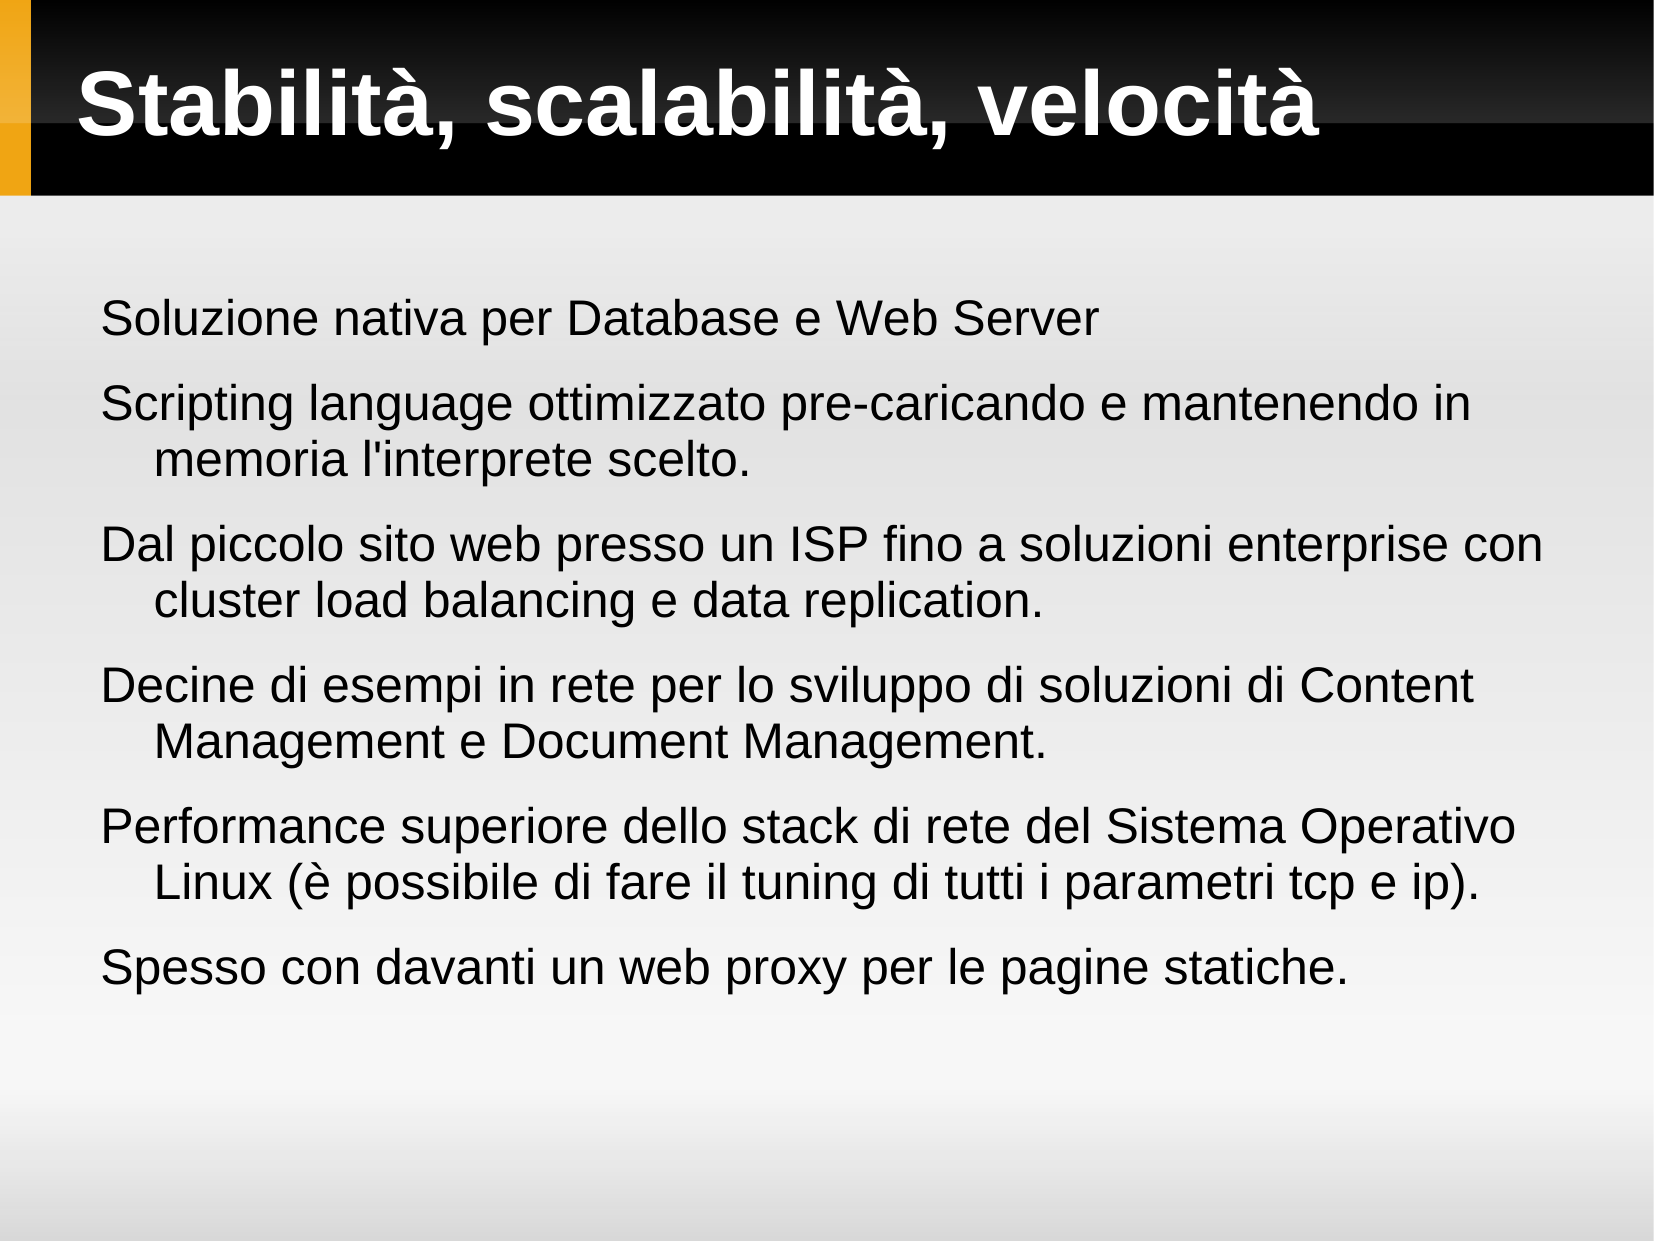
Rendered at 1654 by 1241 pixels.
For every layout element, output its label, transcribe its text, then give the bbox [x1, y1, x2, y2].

list Soluzione nativa per Database e Web Server Scripting language ottimizzato pre-caricando e mantenendo in memoria l'interprete scelto. Dal piccolo sito web presso un ISP fino a soluzioni enterprise con cluster load balancing e data replication. Decine di esempi in rete per lo sviluppo di soluzioni di Content Management e Document Management. Performance superiore dello stack di rete del Sistema Operativo Linux (è possibile di fare il tuning di tutti i parametri tcp e ip). Spesso con davanti un web proxy per le pagine statiche. [82, 290, 1571, 1094]
picture [0, 0, 1654, 1241]
title Stabilità, scalabilità, velocità [76, 7, 1565, 200]
